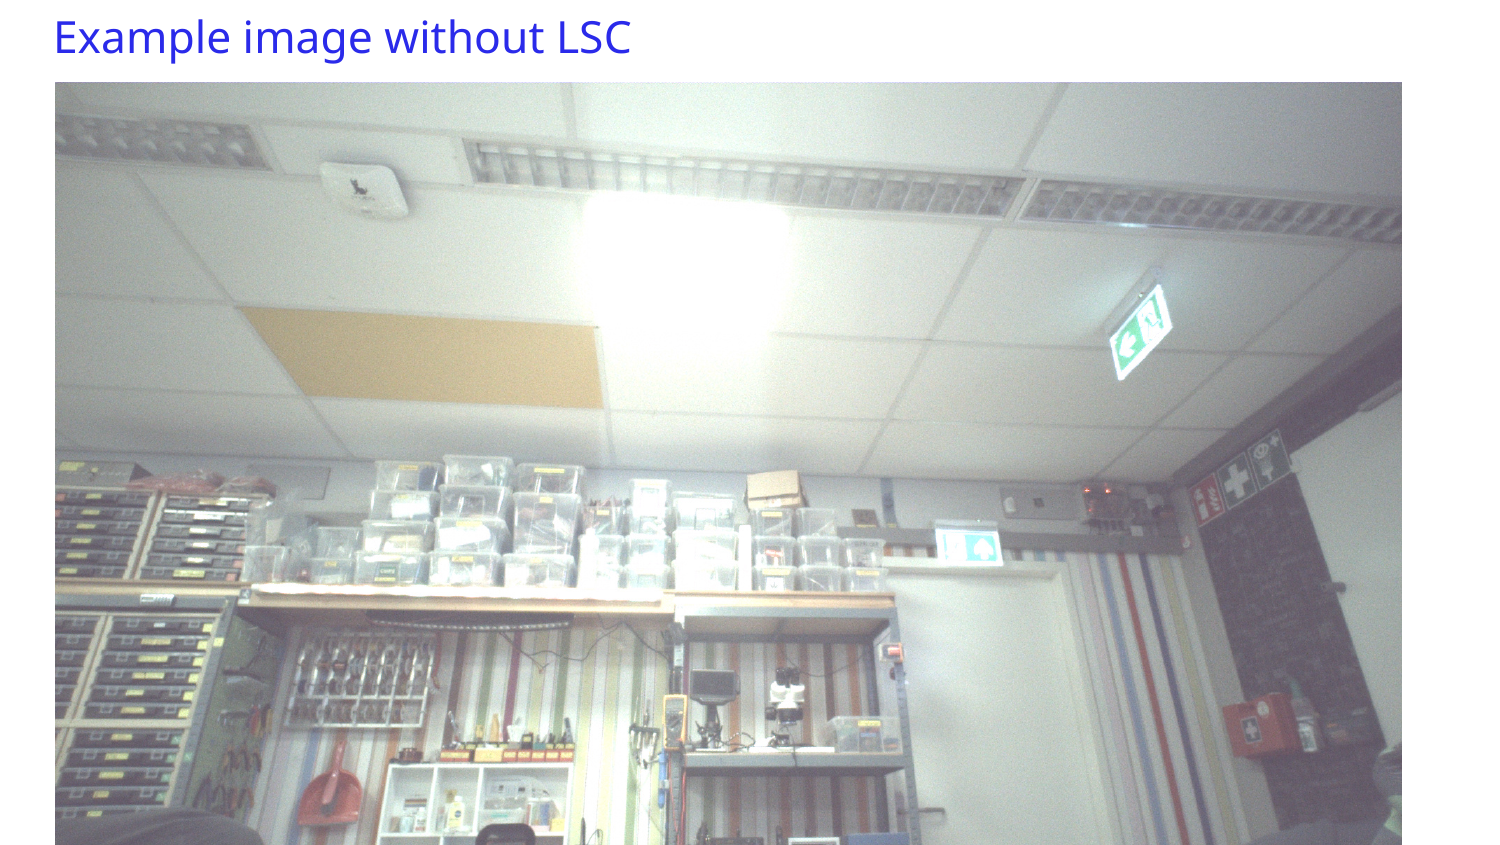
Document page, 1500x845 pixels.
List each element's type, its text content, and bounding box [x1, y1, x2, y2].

title Example image without LSC [38, 0, 1436, 83]
picture [55, 82, 1402, 845]
